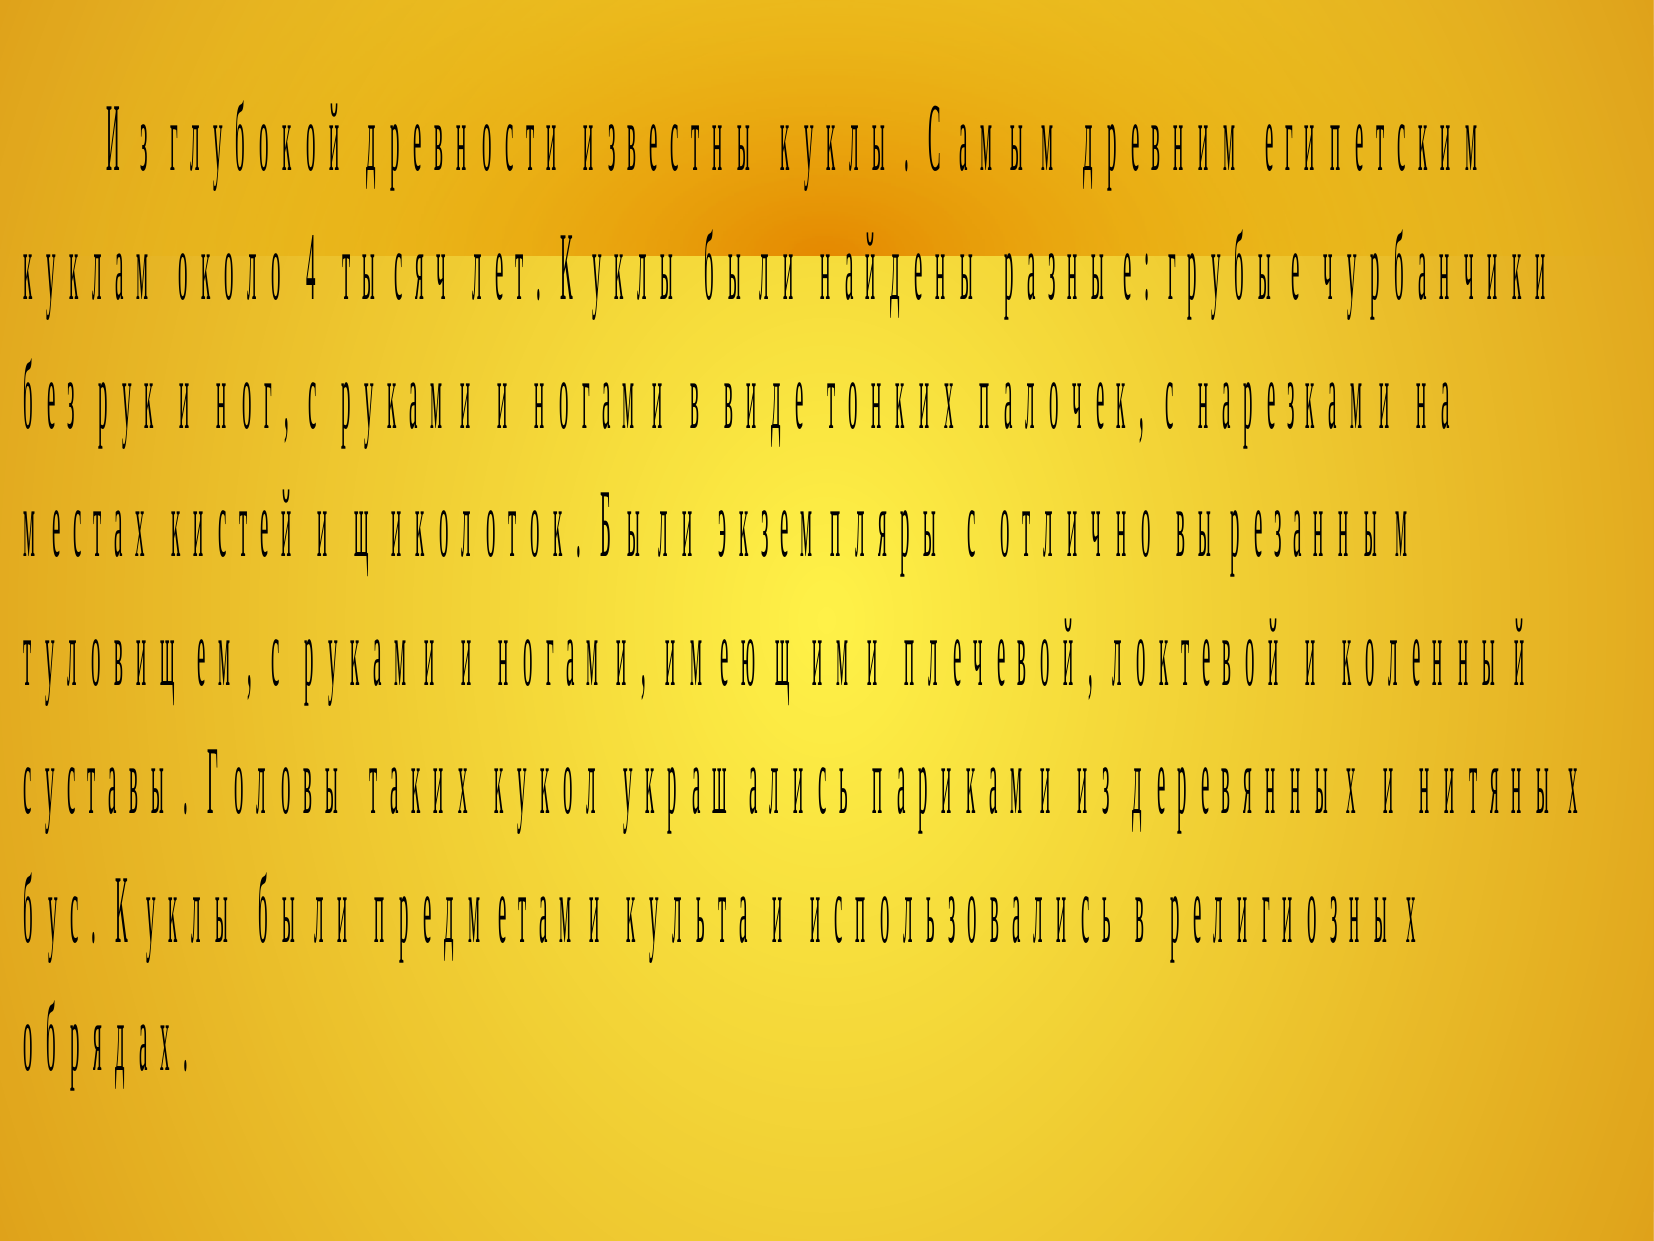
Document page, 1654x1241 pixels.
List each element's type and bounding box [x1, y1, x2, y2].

picture [23, 82, 1595, 1182]
